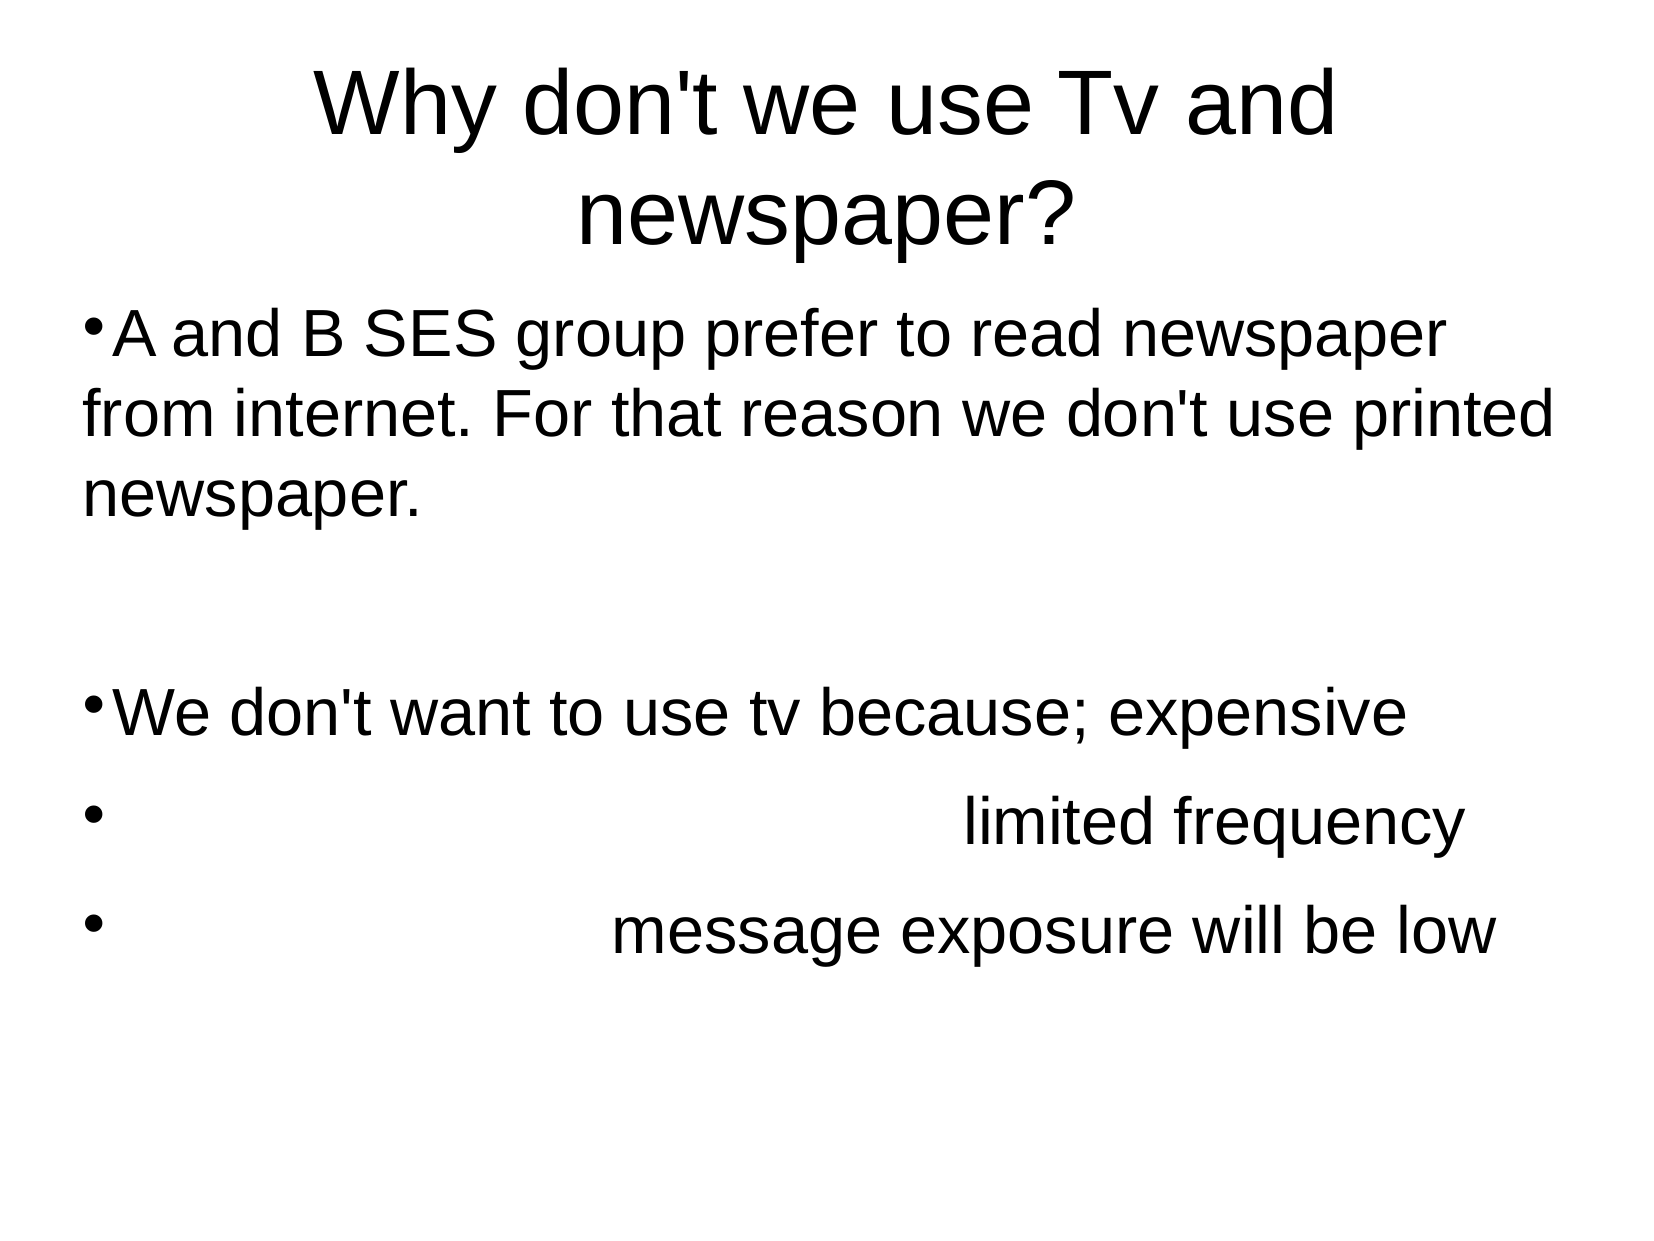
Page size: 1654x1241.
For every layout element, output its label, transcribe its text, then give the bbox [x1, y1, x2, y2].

text_box A and B SES group prefer to read newspaper from internet. For that reason we don't use printed newspaper. We don't want to use tv because; expensive limited frequency message exposure will be low [82, 290, 1571, 1109]
text_box Why don't we use Tv and newspaper? [82, 42, 1571, 264]
